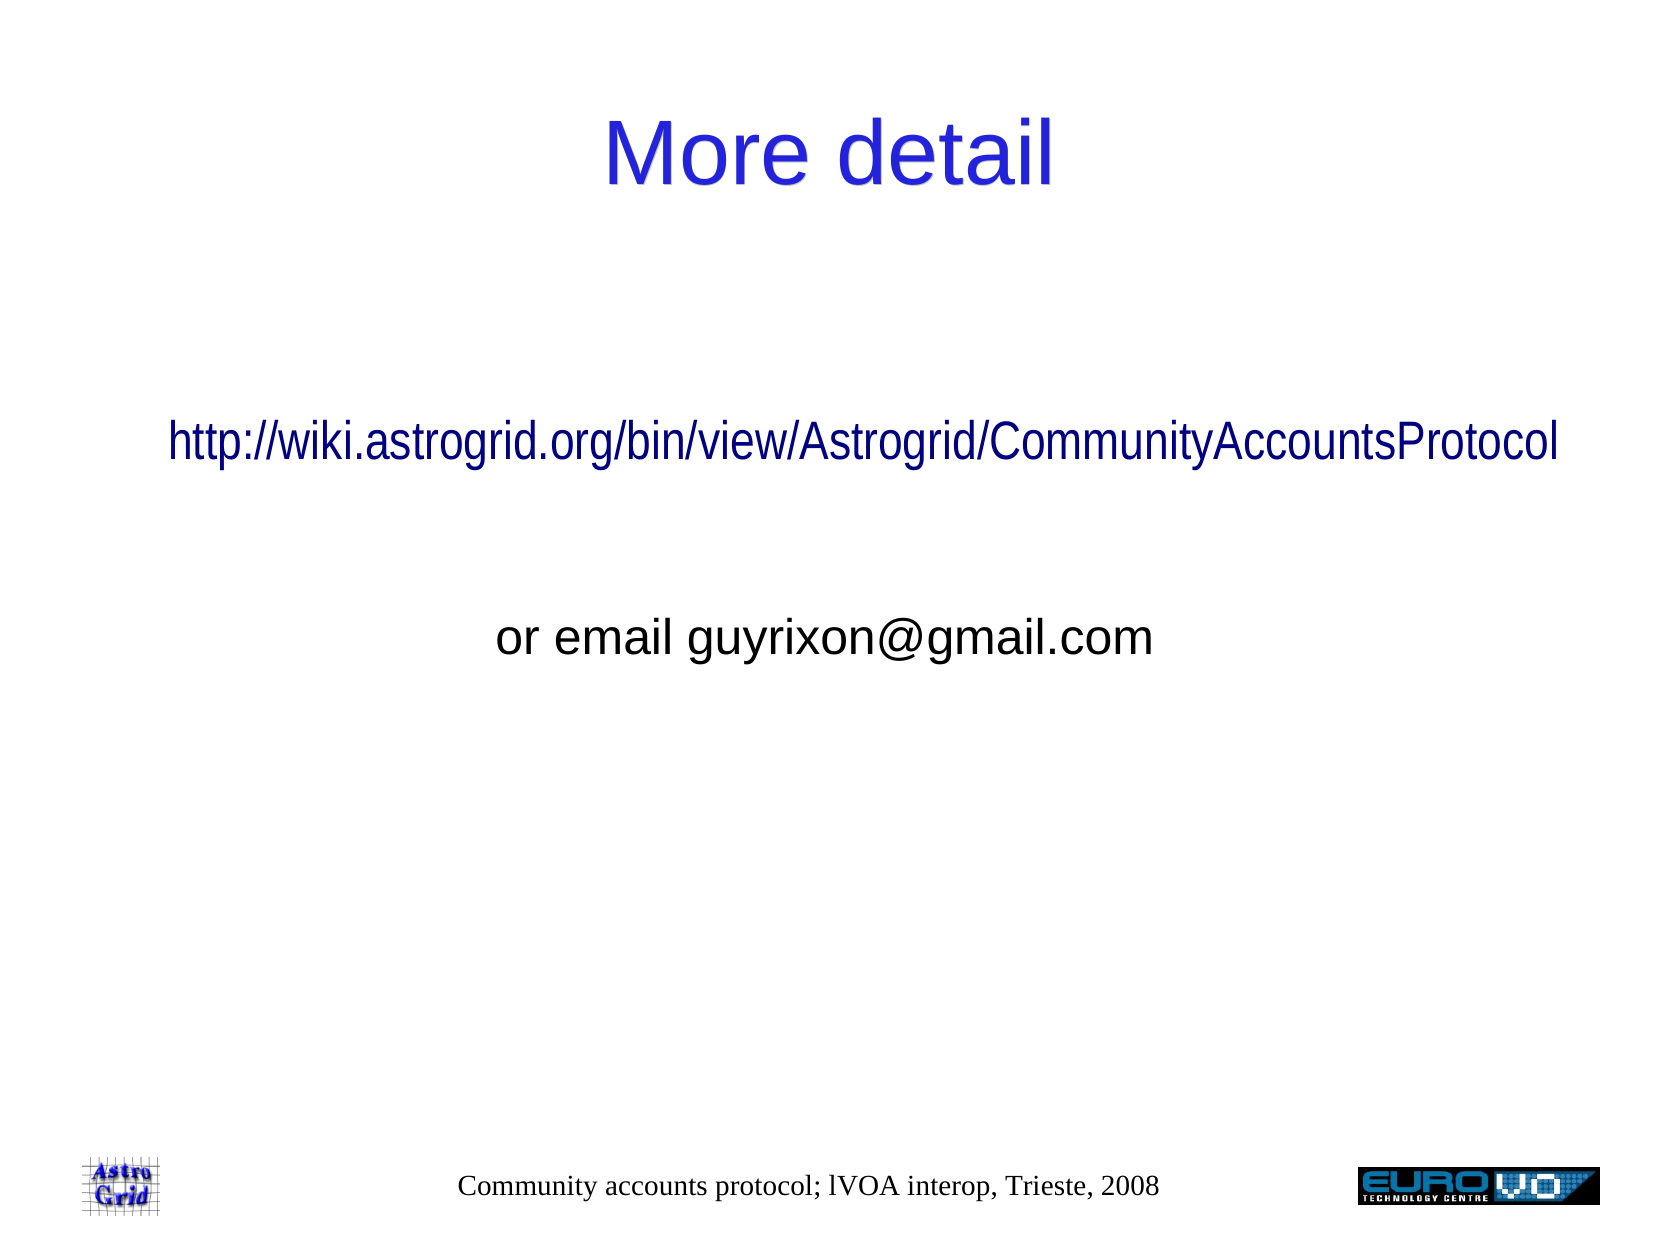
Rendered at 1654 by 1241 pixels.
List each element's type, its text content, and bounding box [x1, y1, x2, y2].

picture [1358, 1167, 1600, 1205]
title More detail [88, 49, 1571, 257]
text_box http://wiki.astrogrid.org/bin/view/Astrogrid/CommunityAccountsProtocol [153, 401, 1625, 479]
picture [82, 1157, 160, 1216]
text_box [106, 419, 1577, 528]
text_box or email guyrixon@gmail.com [480, 602, 1170, 675]
